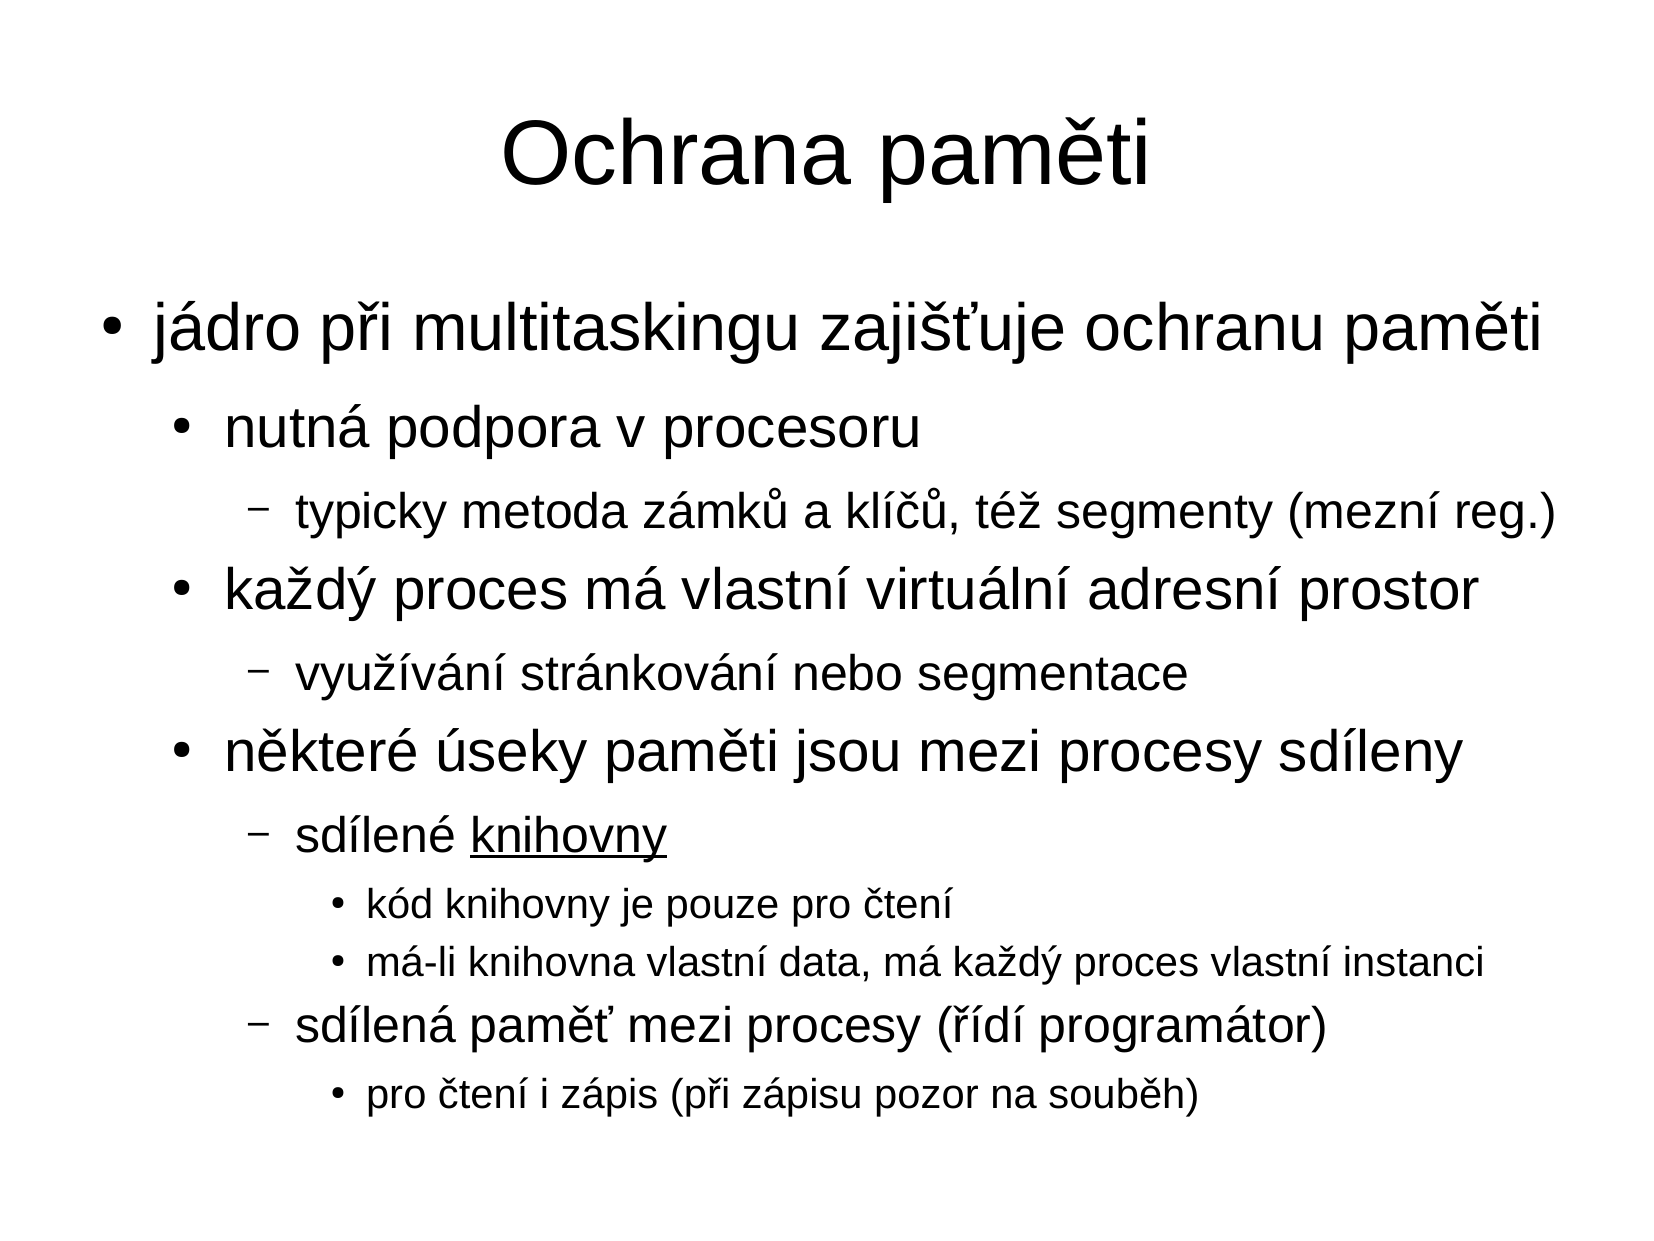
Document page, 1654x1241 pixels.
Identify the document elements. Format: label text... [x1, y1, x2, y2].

list jádro při multitaskingu zajišťuje ochranu paměti nutná podpora v procesoru typicky metoda zámků a klíčů, též segmenty (mezní reg.) každý proces má vlastní virtuální adresní prostor využívání stránkování nebo segmentace některé úseky paměti jsou mezi procesy sdíleny sdílené knihovny kód knihovny je pouze pro čtení má-li knihovna vlastní data, má každý proces vlastní instanci sdílená paměť mezi procesy (řídí programátor) pro čtení i zápis (při zápisu pozor na souběh) [82, 290, 1571, 1118]
title Ochrana paměti [82, 56, 1571, 250]
